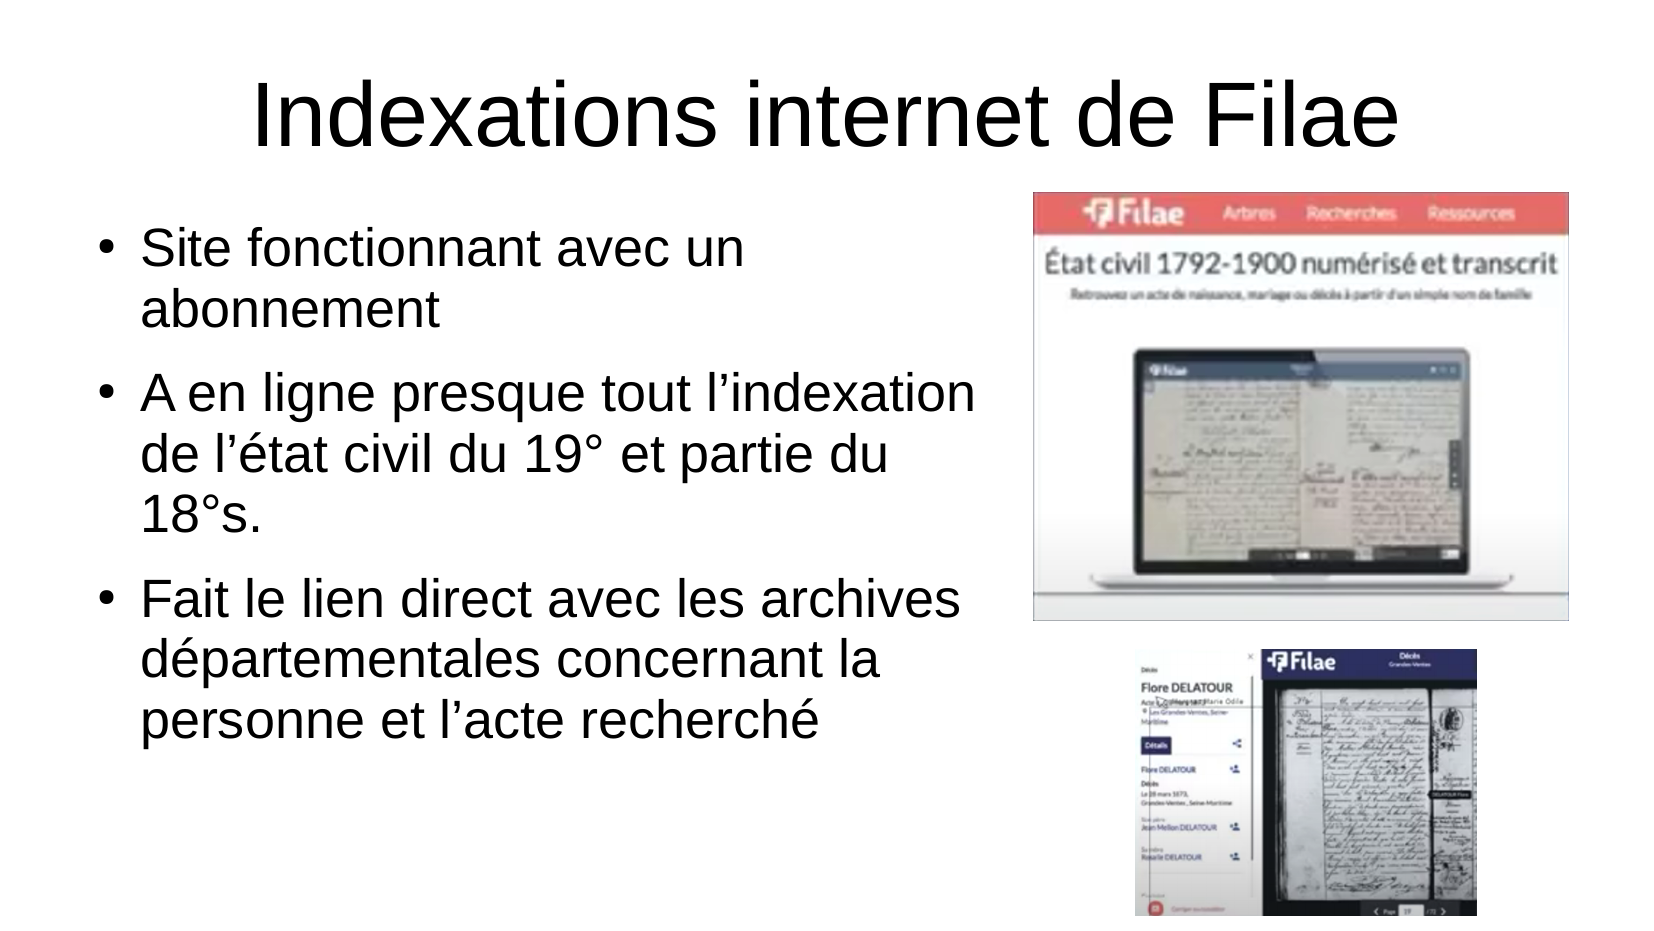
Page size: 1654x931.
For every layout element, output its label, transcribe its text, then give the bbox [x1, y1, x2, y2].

picture [1135, 649, 1477, 916]
title Indexations internet de Filae [82, 37, 1571, 193]
list Site fonctionnant avec un abonnement A en ligne presque tout l’indexation de l’état civil du 19° et partie du 18°s. Fait le lien direct avec les archives départementales concernant la personne et l’acte recherché [82, 217, 1004, 758]
picture [1033, 192, 1569, 621]
